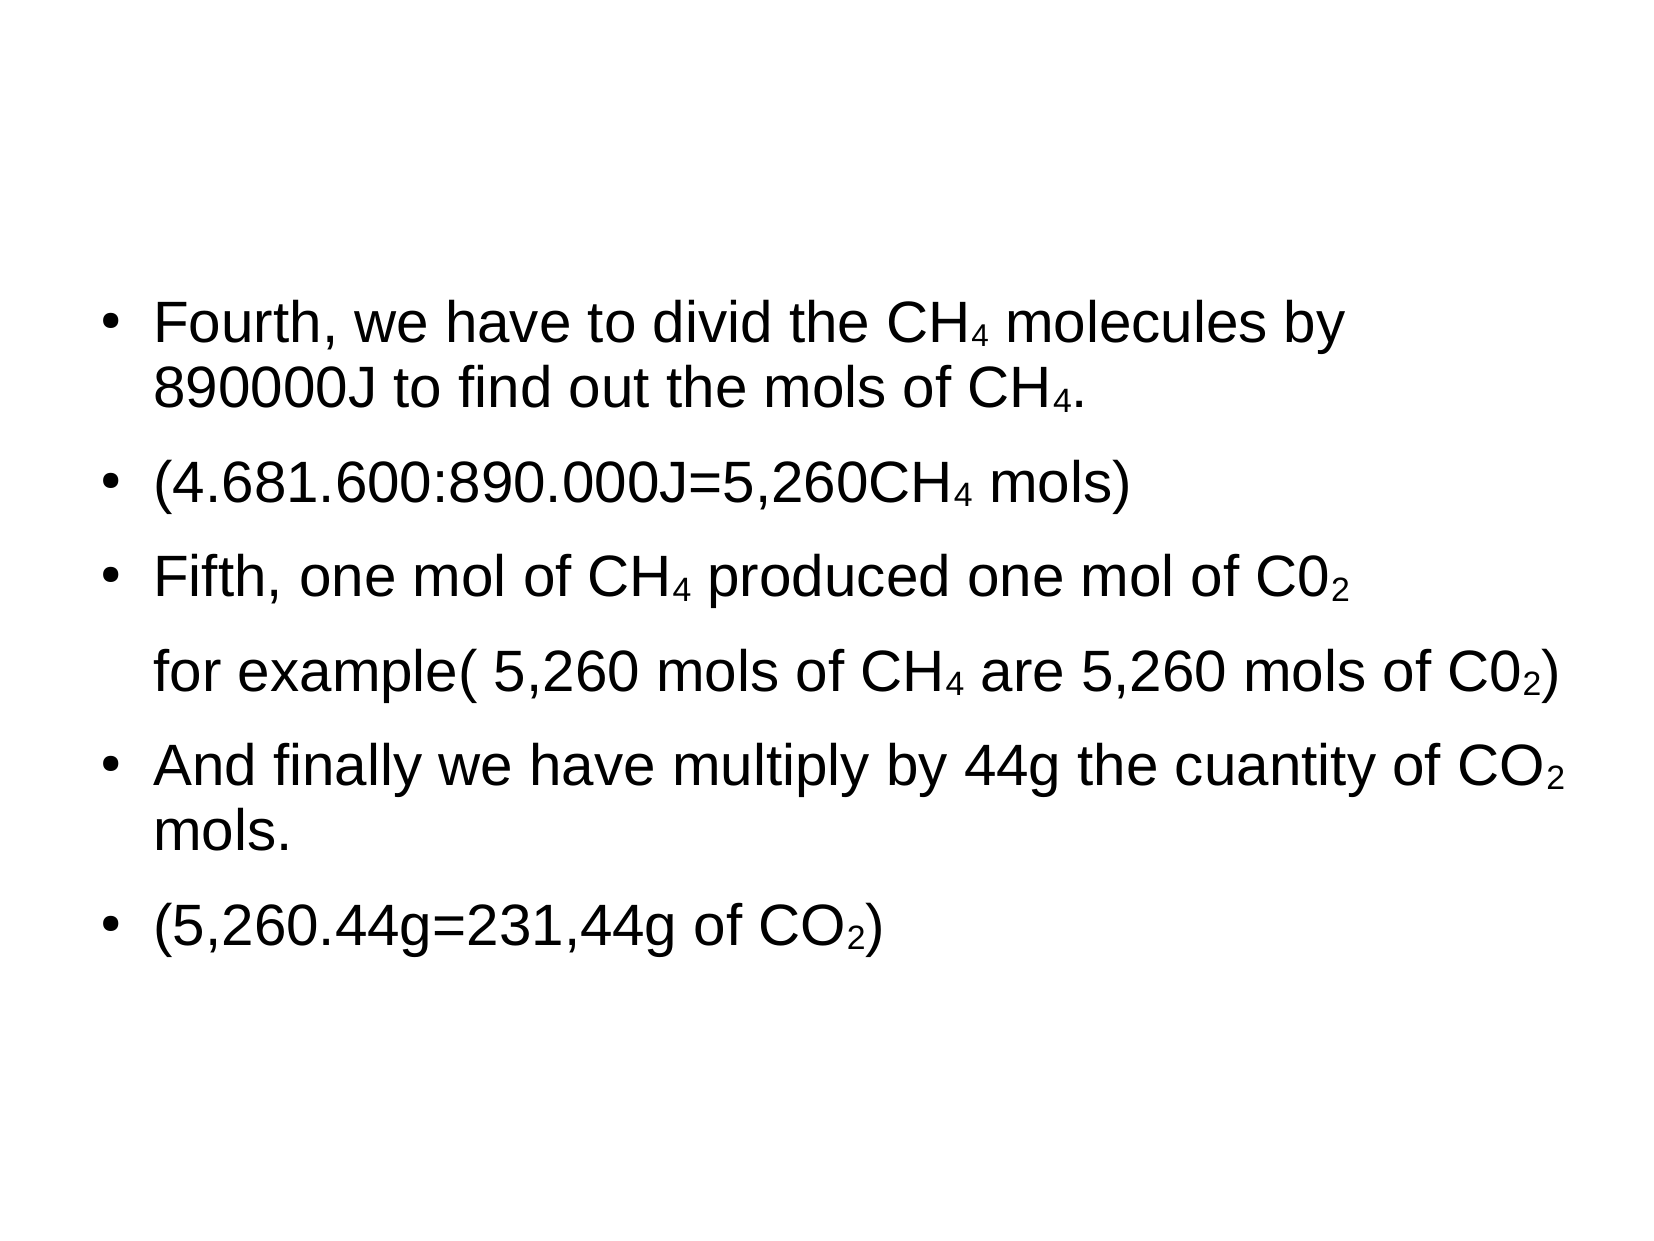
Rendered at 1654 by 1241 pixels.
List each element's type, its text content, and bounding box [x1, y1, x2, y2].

list Fourth, we have to divid the CH4 molecules by 890000J to find out the mols of CH4. (4.681.600:890.000J=5,260CH4 mols) Fifth, one mol of CH4 produced one mol of C02 for example( 5,260 mols of CH4 are 5,260 mols of C02) And finally we have multiply by 44g the cuantity of CO2 mols. (5,260.44g=231,44g of CO2) [82, 290, 1571, 1210]
